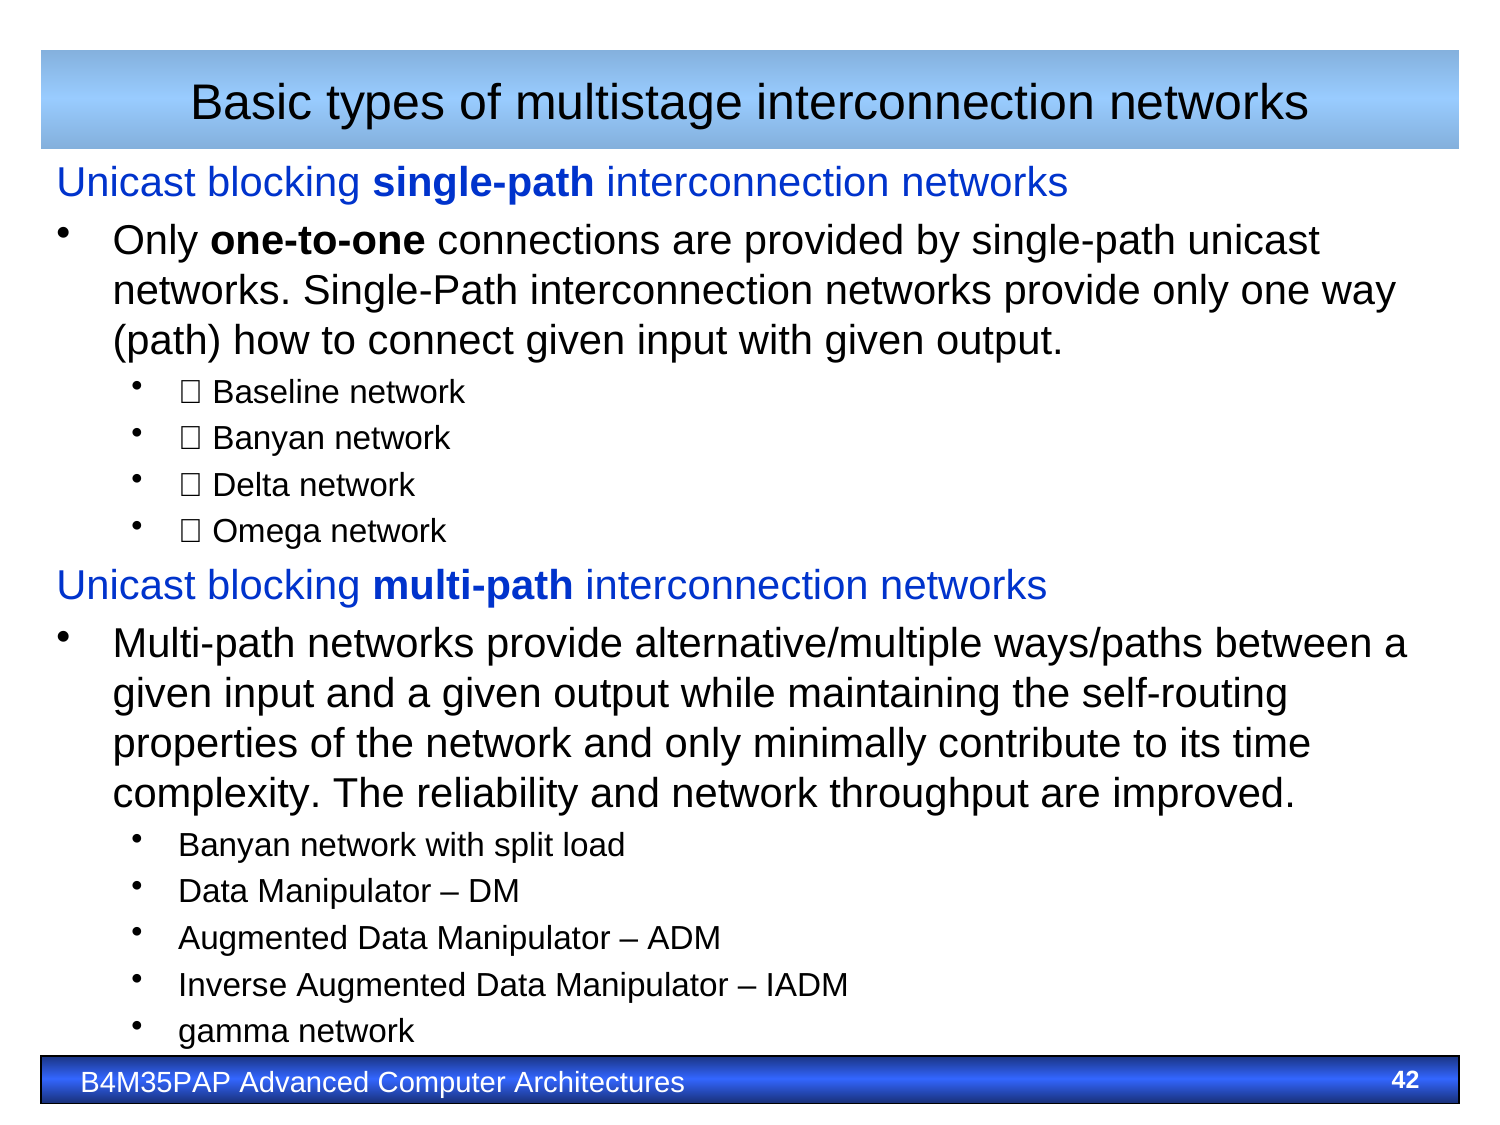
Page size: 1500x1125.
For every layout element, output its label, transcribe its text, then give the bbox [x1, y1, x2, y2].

list Unicast blocking single-path interconnection networks Only one-to-one connections are provided by single-path unicast networks. Single-Path interconnection networks provide only one way (path) how to connect given input with given output.  Baseline network  Banyan network  Delta network  Omega network Unicast blocking multi-path interconnection networks Multi-path networks provide alternative/multiple ways/paths between a given input and a given output while maintaining the self-routing properties of the network and only minimally contribute to its time complexity. The reliability and network throughput are improved. Banyan network with split load Data Manipulator – DM Augmented Data Manipulator – ADM Inverse Augmented Data Manipulator – IADM gamma network [41, 147, 1500, 974]
title Basic types of multistage interconnection networks [41, 50, 1459, 147]
